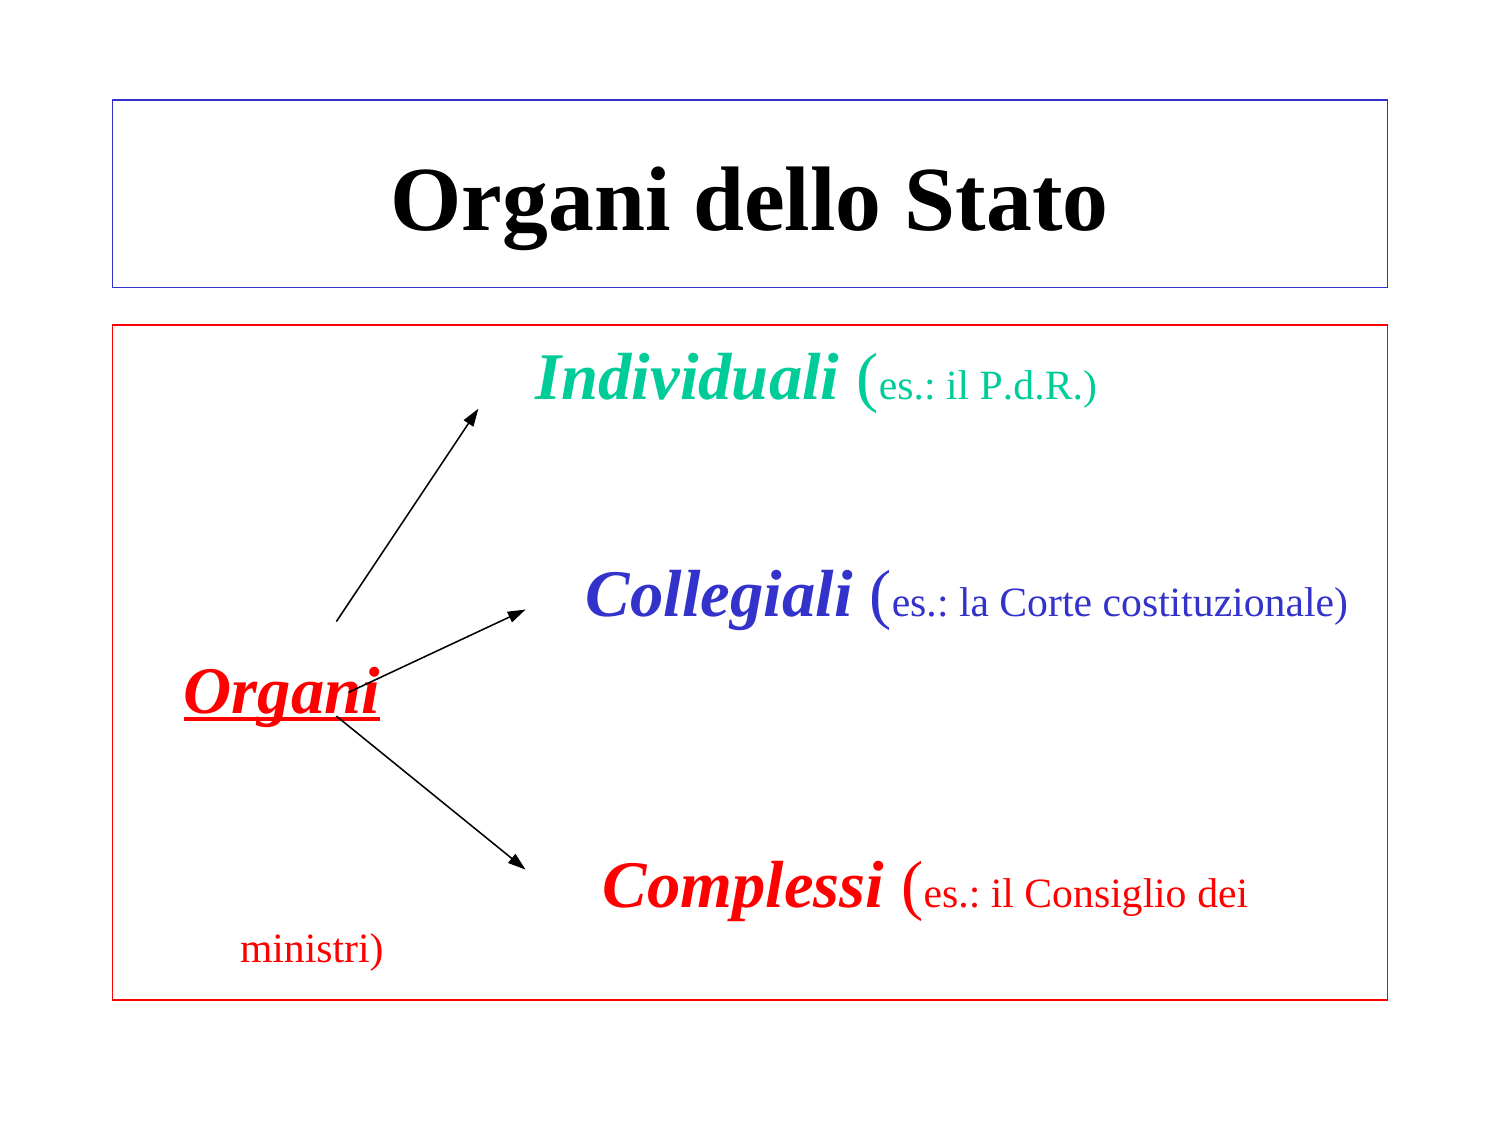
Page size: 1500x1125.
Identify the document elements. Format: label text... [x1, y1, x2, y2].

title Organi dello Stato [112, 99, 1388, 288]
list Individuali (es.: il P.d.R.) Collegiali (es.: la Corte costituzionale) Organi Complessi (es.: il Consiglio dei ministri) [112, 324, 1388, 1000]
